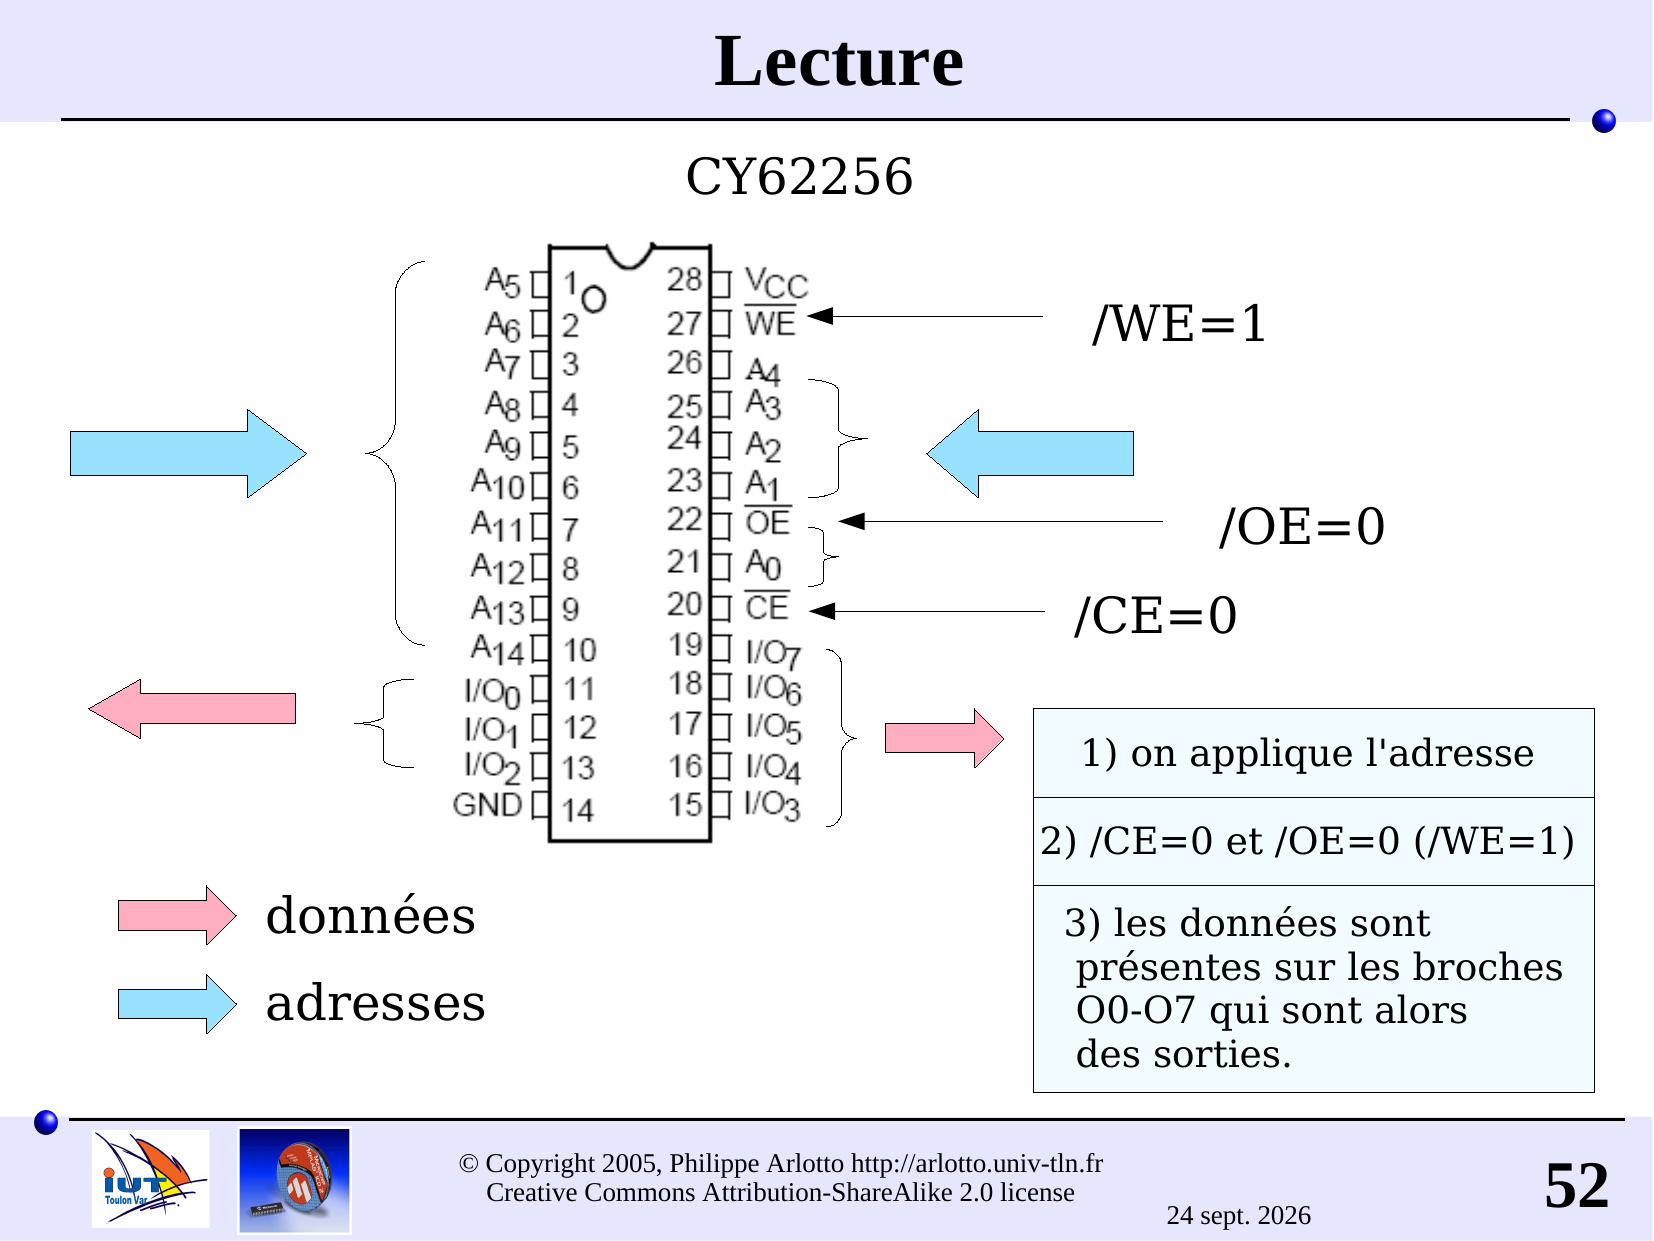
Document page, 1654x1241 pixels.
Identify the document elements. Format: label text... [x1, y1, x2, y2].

text_box [118, 974, 237, 1034]
text_box adresses [265, 974, 488, 1033]
text_box [885, 708, 1004, 768]
text_box 2) /CE=0 et /OE=0 (/WE=1) [1033, 797, 1595, 885]
text_box [926, 409, 1134, 498]
text_box /WE=1 [1092, 295, 1272, 354]
text_box 1) on applique l'adresse [1033, 708, 1595, 797]
text_box /OE=0 [1219, 497, 1388, 557]
text_box /CE=0 [1074, 587, 1240, 646]
text_box [88, 679, 296, 739]
picture [424, 231, 839, 857]
text_box données [265, 886, 478, 945]
text_box CY62256 [685, 148, 916, 207]
text_box [118, 885, 237, 945]
picture [237, 1126, 352, 1235]
text_box 3) les données sont présentes sur les broches O0-O7 qui sont alors des sorties. [1033, 885, 1595, 1093]
title Lecture [95, 11, 1585, 110]
text_box [70, 409, 307, 498]
